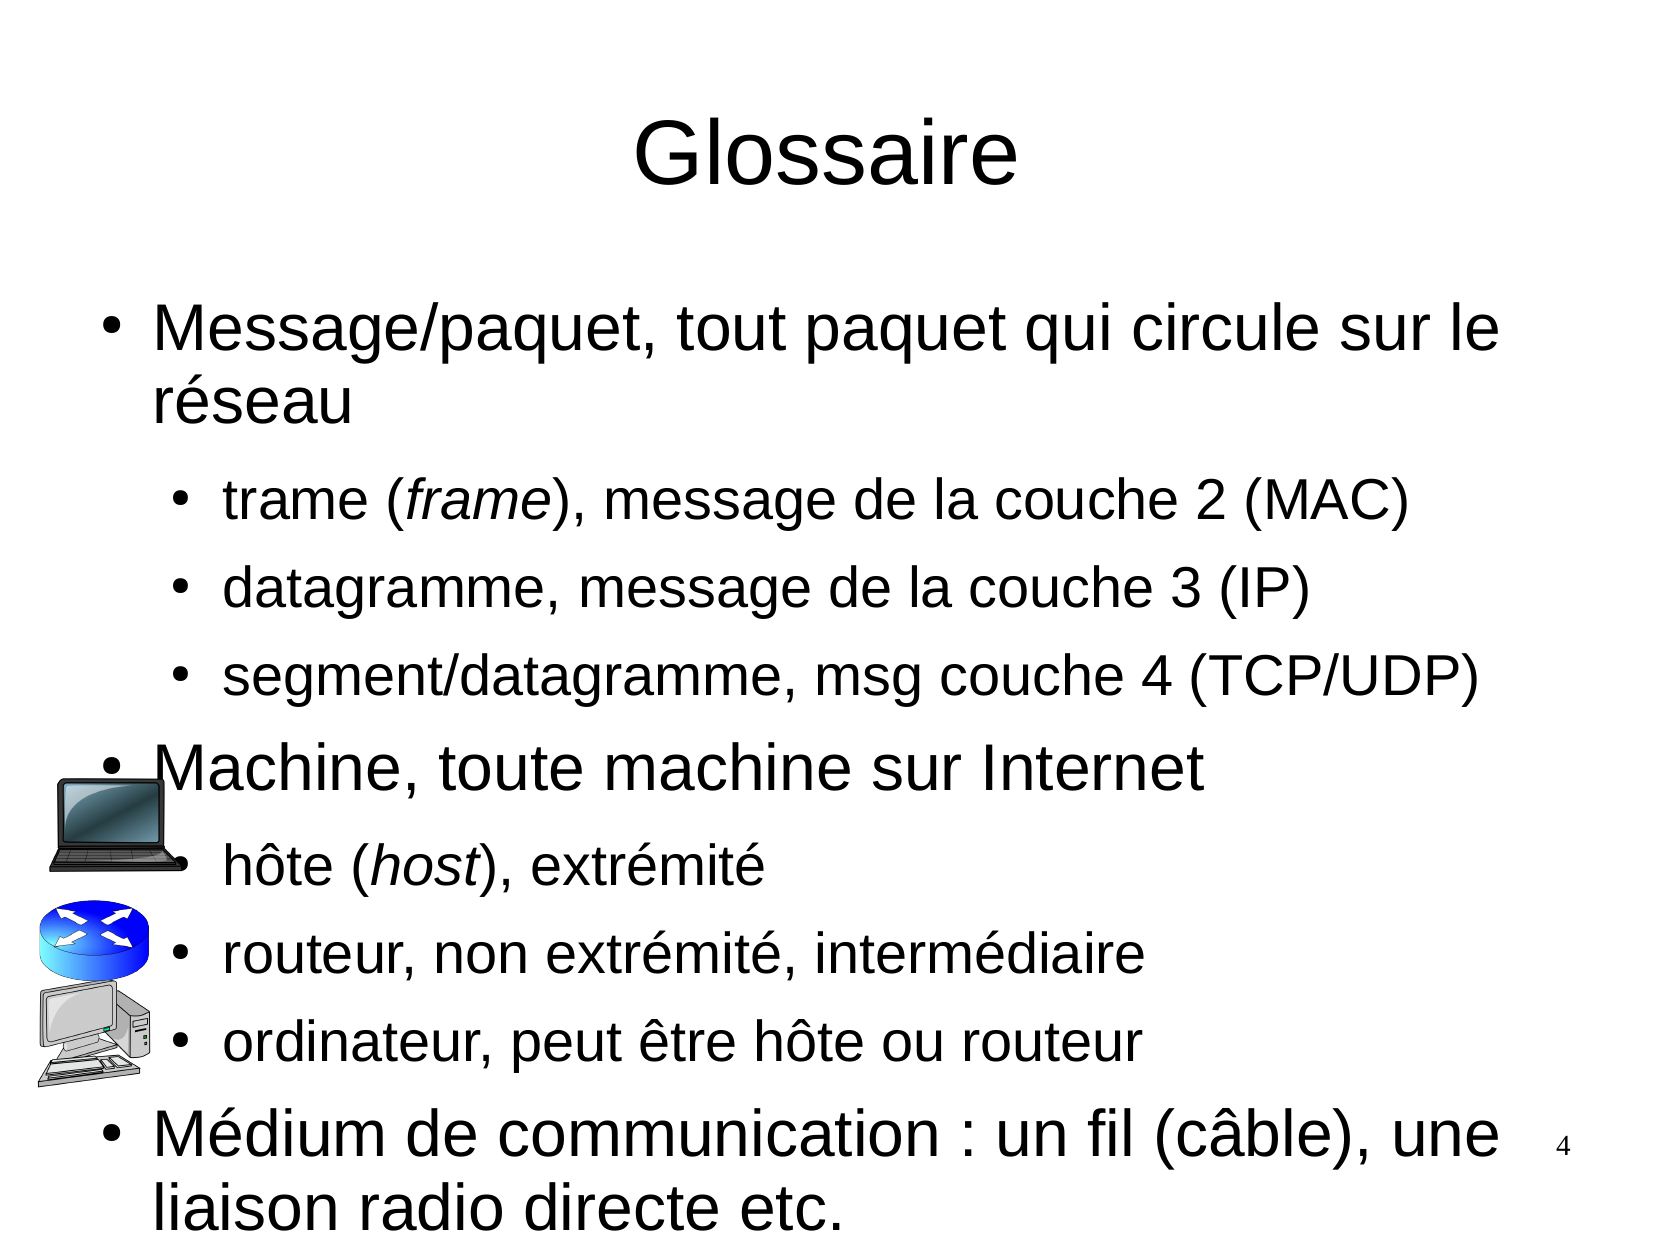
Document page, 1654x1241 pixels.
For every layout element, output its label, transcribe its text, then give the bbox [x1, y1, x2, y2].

title Glossaire [82, 49, 1571, 257]
list Message/paquet, tout paquet qui circule sur le réseau trame (frame), message de la couche 2 (MAC) datagramme, message de la couche 3 (IP) segment/datagramme, msg couche 4 (TCP/UDP) Machine, toute machine sur Internet hôte (host), extrémité routeur, non extrémité, intermédiaire ordinateur, peut être hôte ou routeur Médium de communication : un fil (câble), une liaison radio directe etc. [82, 290, 1571, 1241]
picture [37, 751, 186, 1088]
